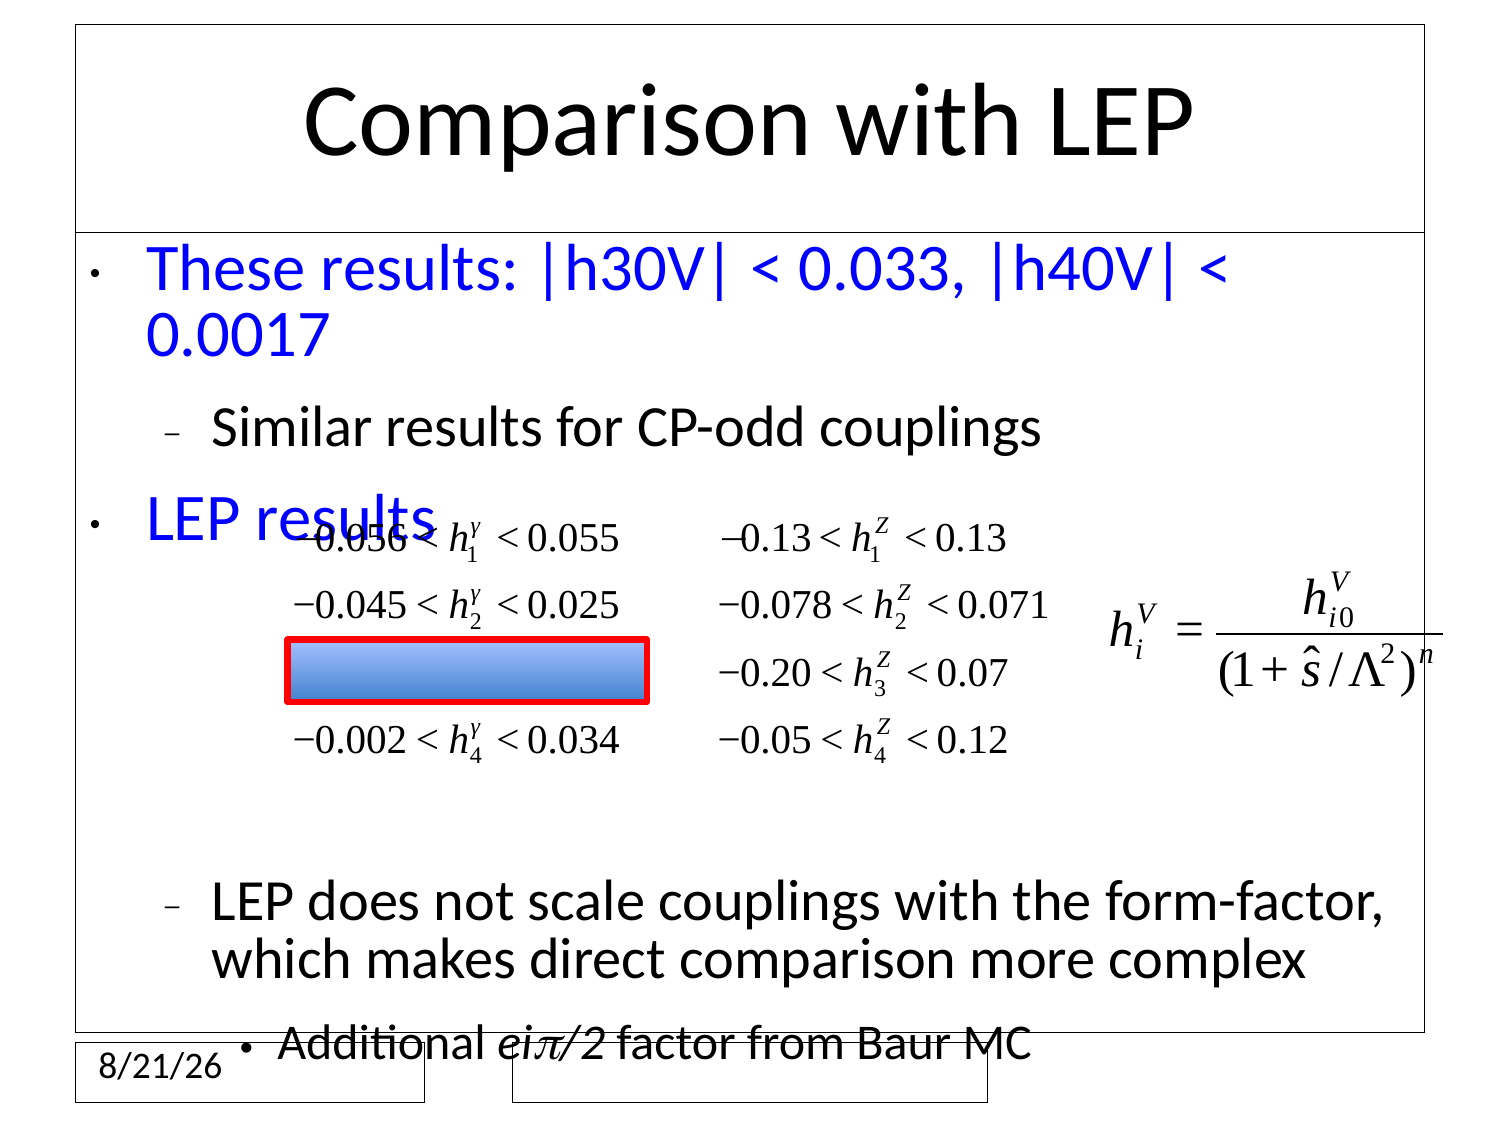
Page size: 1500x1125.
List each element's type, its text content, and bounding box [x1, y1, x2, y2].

text_box [287, 639, 648, 702]
chart [1100, 561, 1448, 702]
list These results: |h30V| < 0.033, |h40V| < 0.0017 Similar results for CP-odd couplings LEP results LEP does not scale couplings with the form-factor, which makes direct comparison more complex Additional eip/2 factor from Baur MC [75, 232, 1425, 1033]
chart [712, 509, 1052, 770]
chart [287, 509, 648, 639]
chart [287, 702, 648, 770]
title Comparison with LEP [75, 24, 1425, 232]
